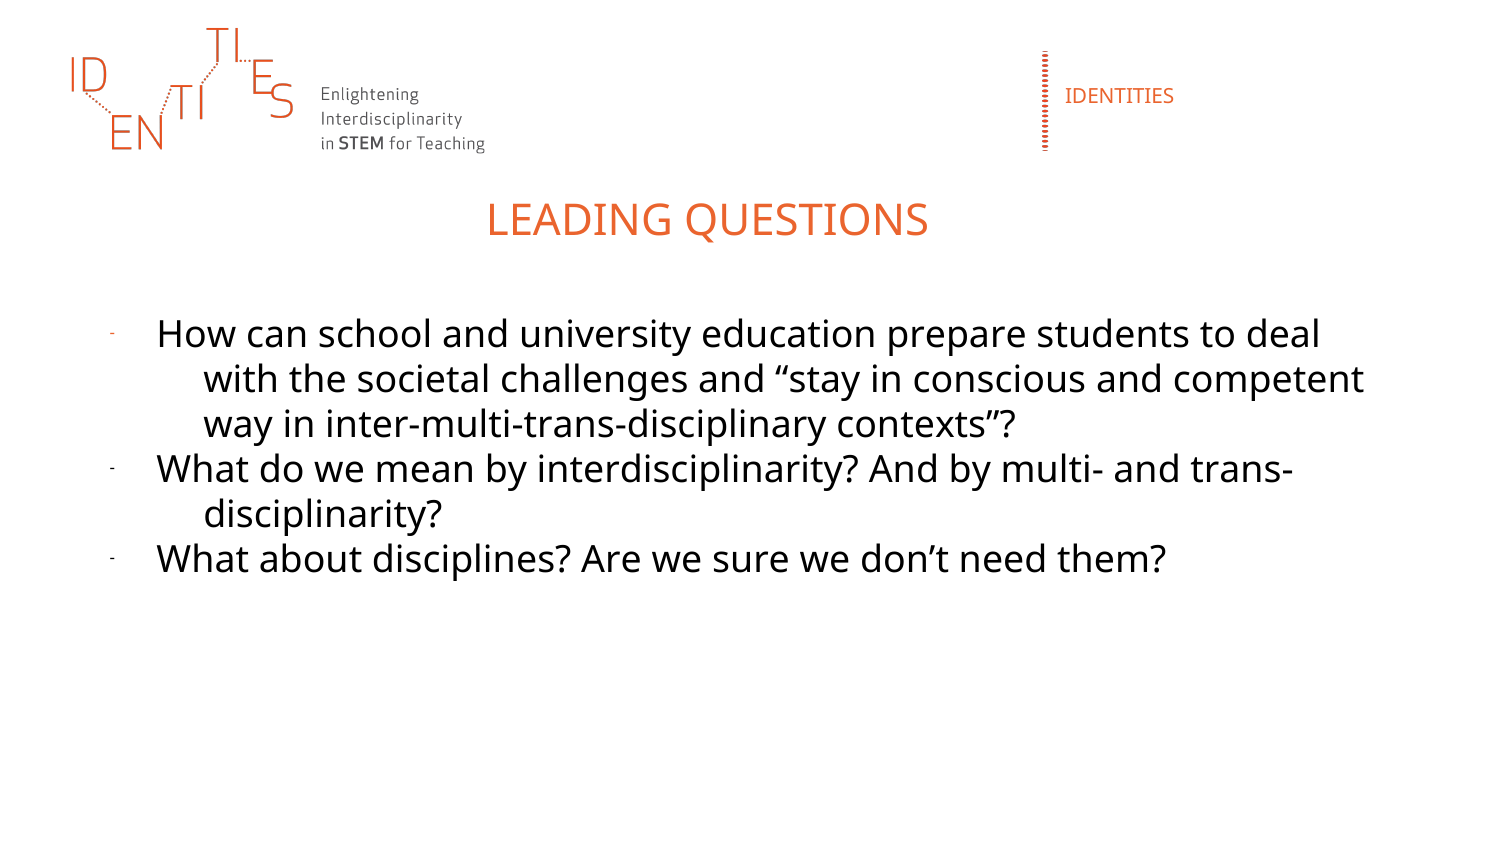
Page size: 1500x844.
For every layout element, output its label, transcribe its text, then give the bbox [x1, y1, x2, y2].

picture [1042, 51, 1051, 151]
picture [71, 24, 485, 157]
text_box How can school and university education prepare students to deal with the societal challenges and “stay in conscious and competent way in inter-multi-trans-disciplinary contexts”? What do we mean by interdisciplinarity? And by multi- and trans-disciplinarity? What about disciplines? Are we sure we don’t need them? [94, 302, 1406, 590]
text_box IDENTITIES [1050, 75, 1472, 142]
text_box LEADING QUESTIONS [202, 184, 1213, 253]
